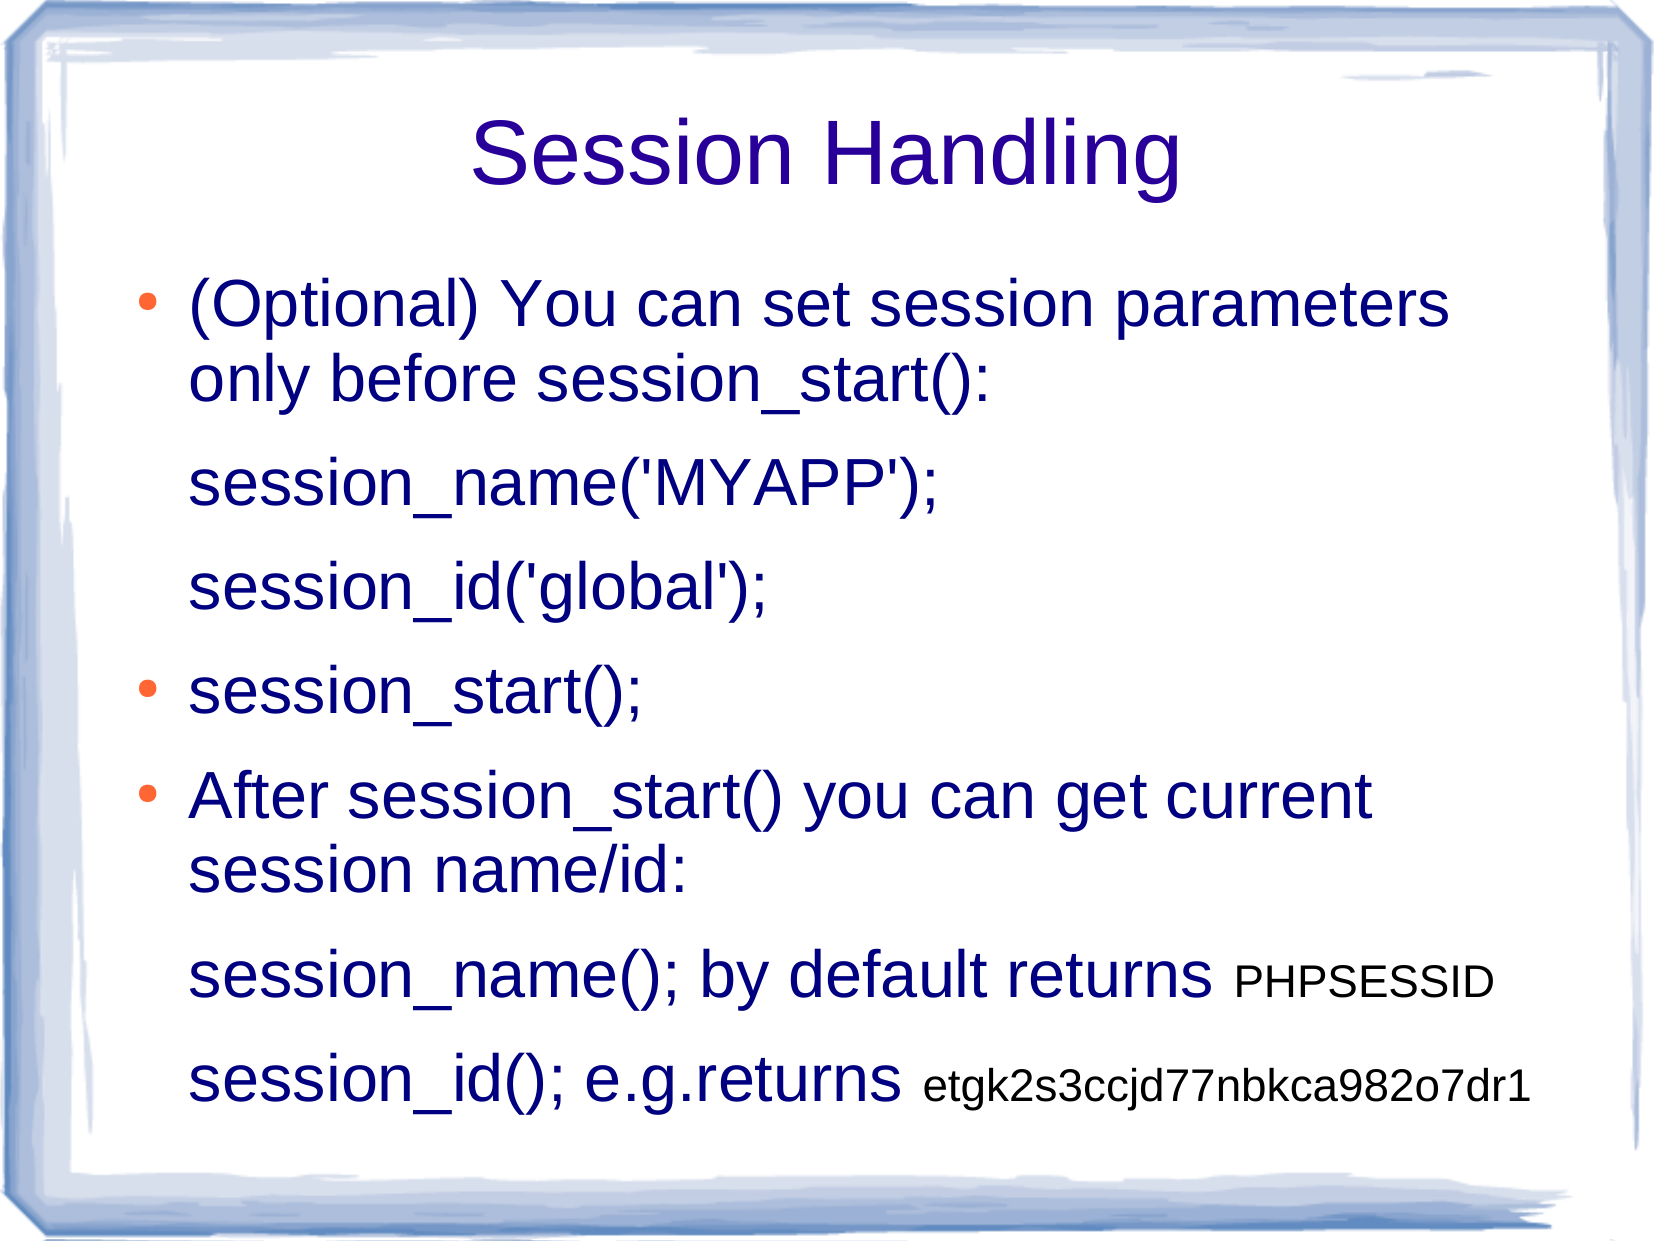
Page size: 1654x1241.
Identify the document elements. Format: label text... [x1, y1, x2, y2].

list (Optional) You can set session parameters only before session_start(): session_name('MYAPP'); session_id('global'); session_start(); After session_start() you can get current session name/id: session_name(); by default returns PHPSESSID session_id(); e.g.returns etgk2s3ccjd77nbkca982o7dr1 [118, 265, 1571, 1116]
title Session Handling [82, 49, 1571, 257]
picture [0, 0, 1654, 1241]
